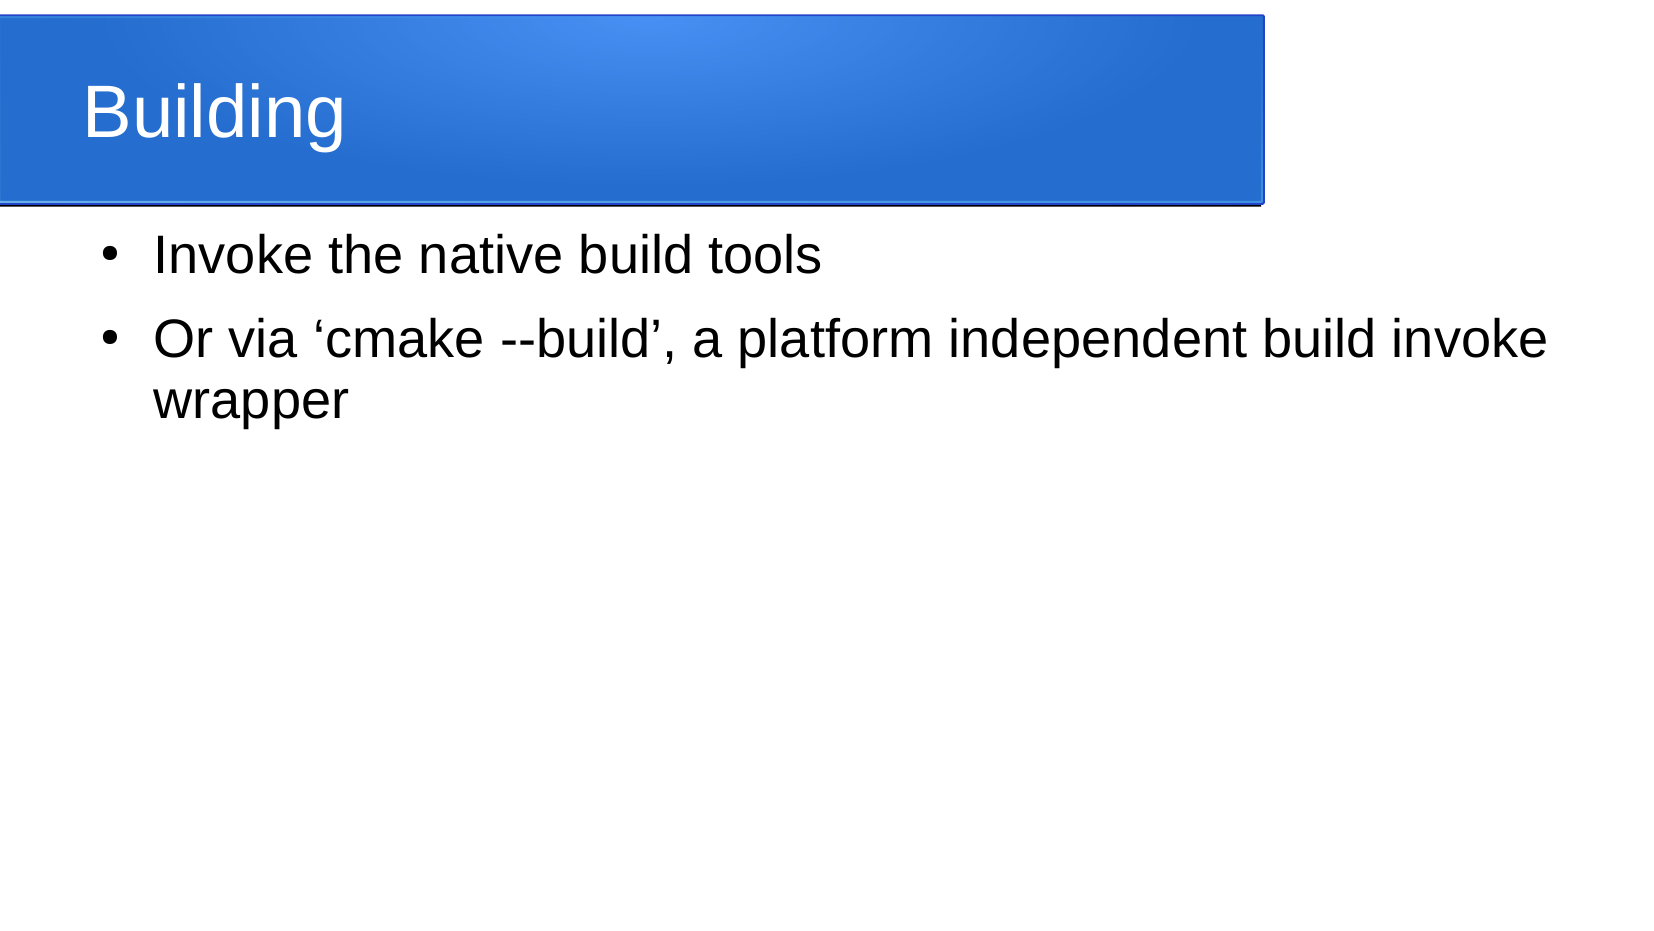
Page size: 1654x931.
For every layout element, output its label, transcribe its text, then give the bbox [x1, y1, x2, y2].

list Invoke the native build tools Or via ‘cmake --build’, a platform independent build invoke wrapper [82, 224, 1591, 886]
title Building [82, 35, 1235, 189]
